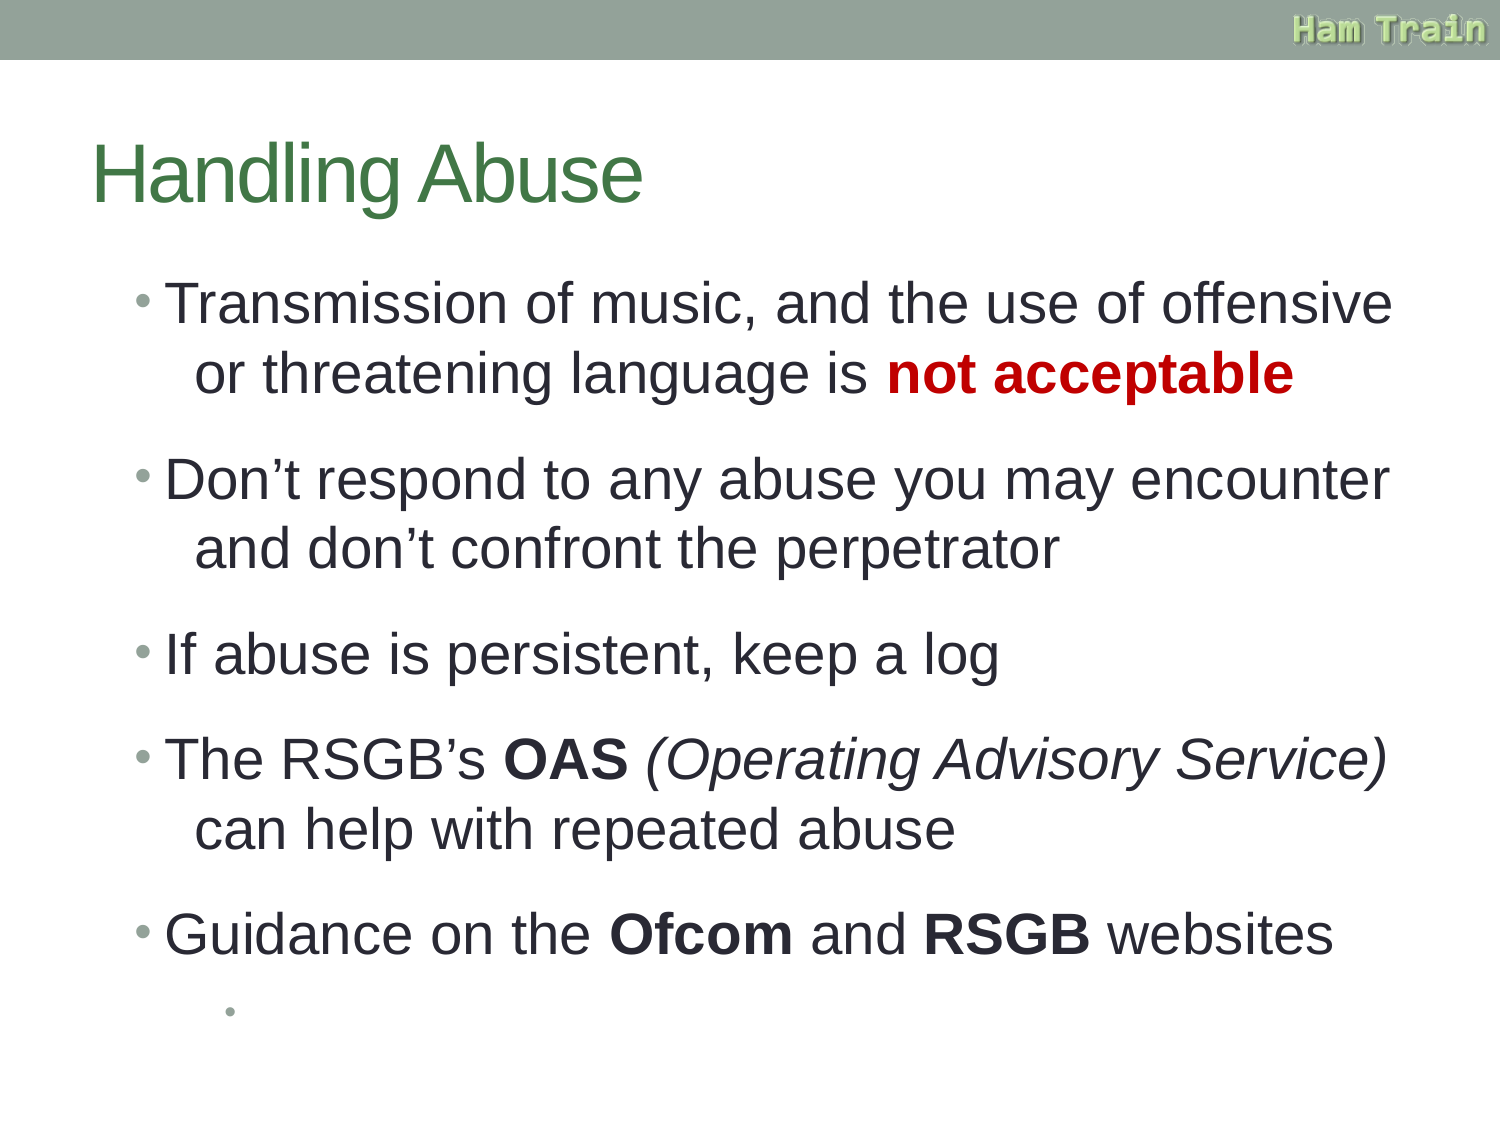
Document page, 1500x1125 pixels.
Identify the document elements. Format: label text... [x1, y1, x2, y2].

list Transmission of music, and the use of offensive or threatening language is not acceptable Don’t respond to any abuse you may encounter and don’t confront the perpetrator If abuse is persistent, keep a log The RSGB’s OAS (Operating Advisory Service) can help with repeated abuse Guidance on the Ofcom and RSGB websites [29, 258, 1426, 1043]
title Handling Abuse [75, 87, 1426, 251]
